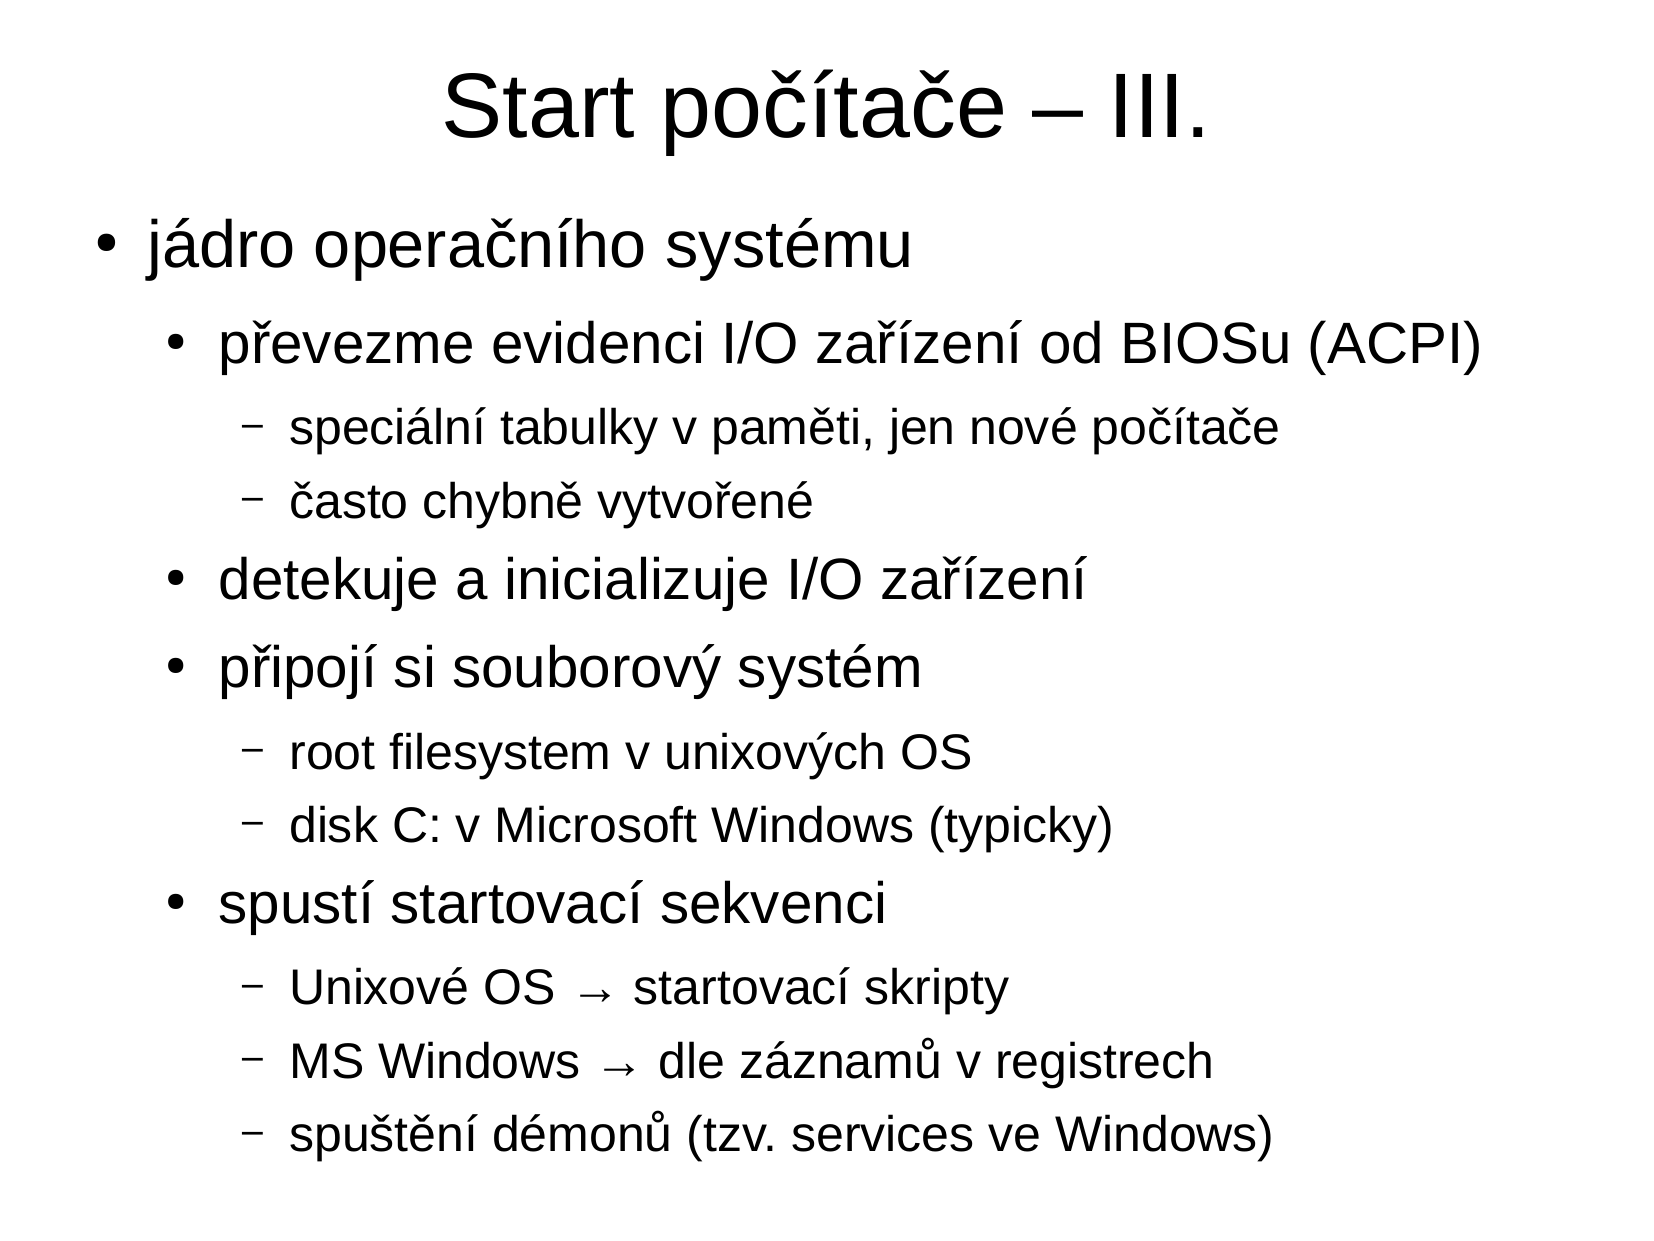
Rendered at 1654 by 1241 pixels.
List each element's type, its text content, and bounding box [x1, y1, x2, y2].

title Start počítače – III. [82, 9, 1571, 202]
list jádro operačního systému převezme evidenci I/O zařízení od BIOSu (ACPI) speciální tabulky v paměti, jen nové počítače často chybně vytvořené detekuje a inicializuje I/O zařízení připojí si souborový systém root filesystem v unixových OS disk C: v Microsoft Windows (typicky) spustí startovací sekvenci Unixové OS → startovací skripty MS Windows → dle záznamů v registrech spuštění démonů (tzv. services ve Windows) [76, 206, 1565, 1163]
